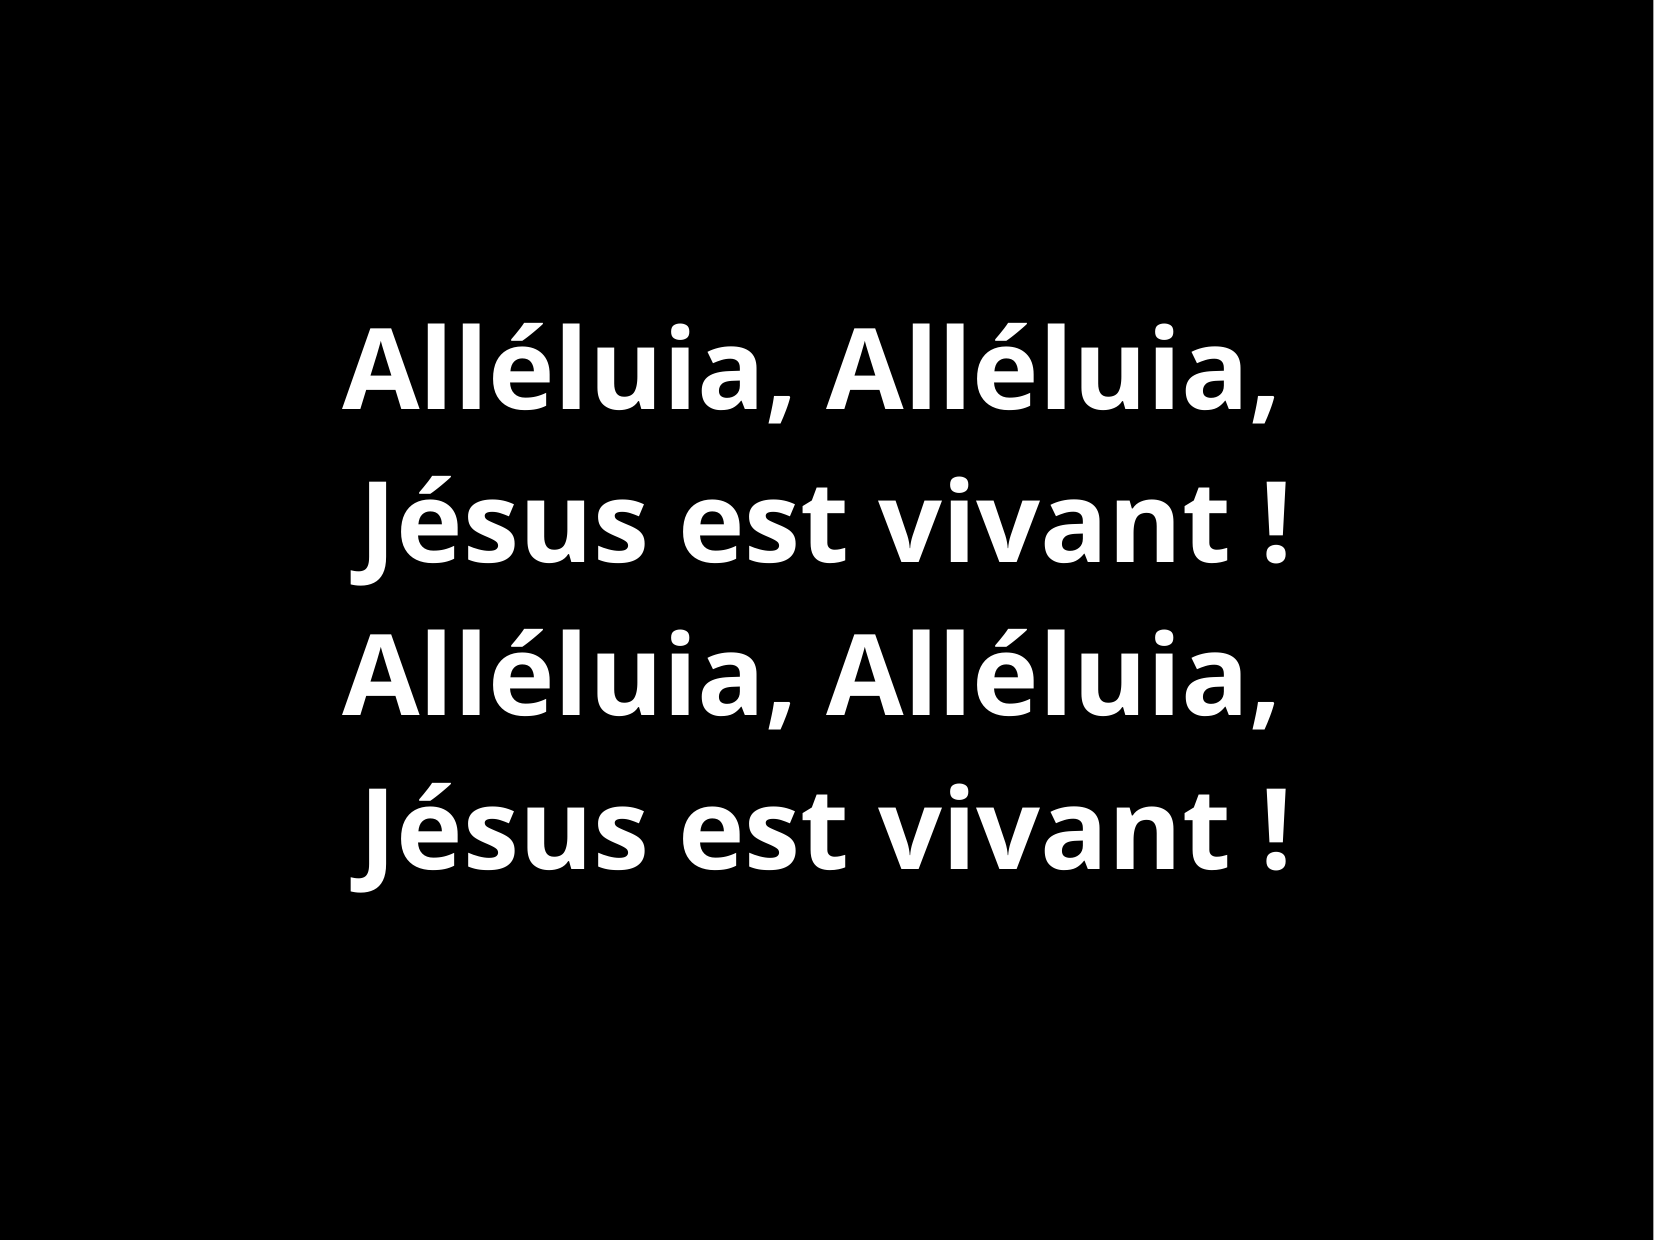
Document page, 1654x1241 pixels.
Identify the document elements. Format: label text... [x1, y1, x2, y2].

subtitle Alléluia, Alléluia, Jésus est vivant ! Alléluia, Alléluia, Jésus est vivant ! [82, 82, 1571, 1109]
